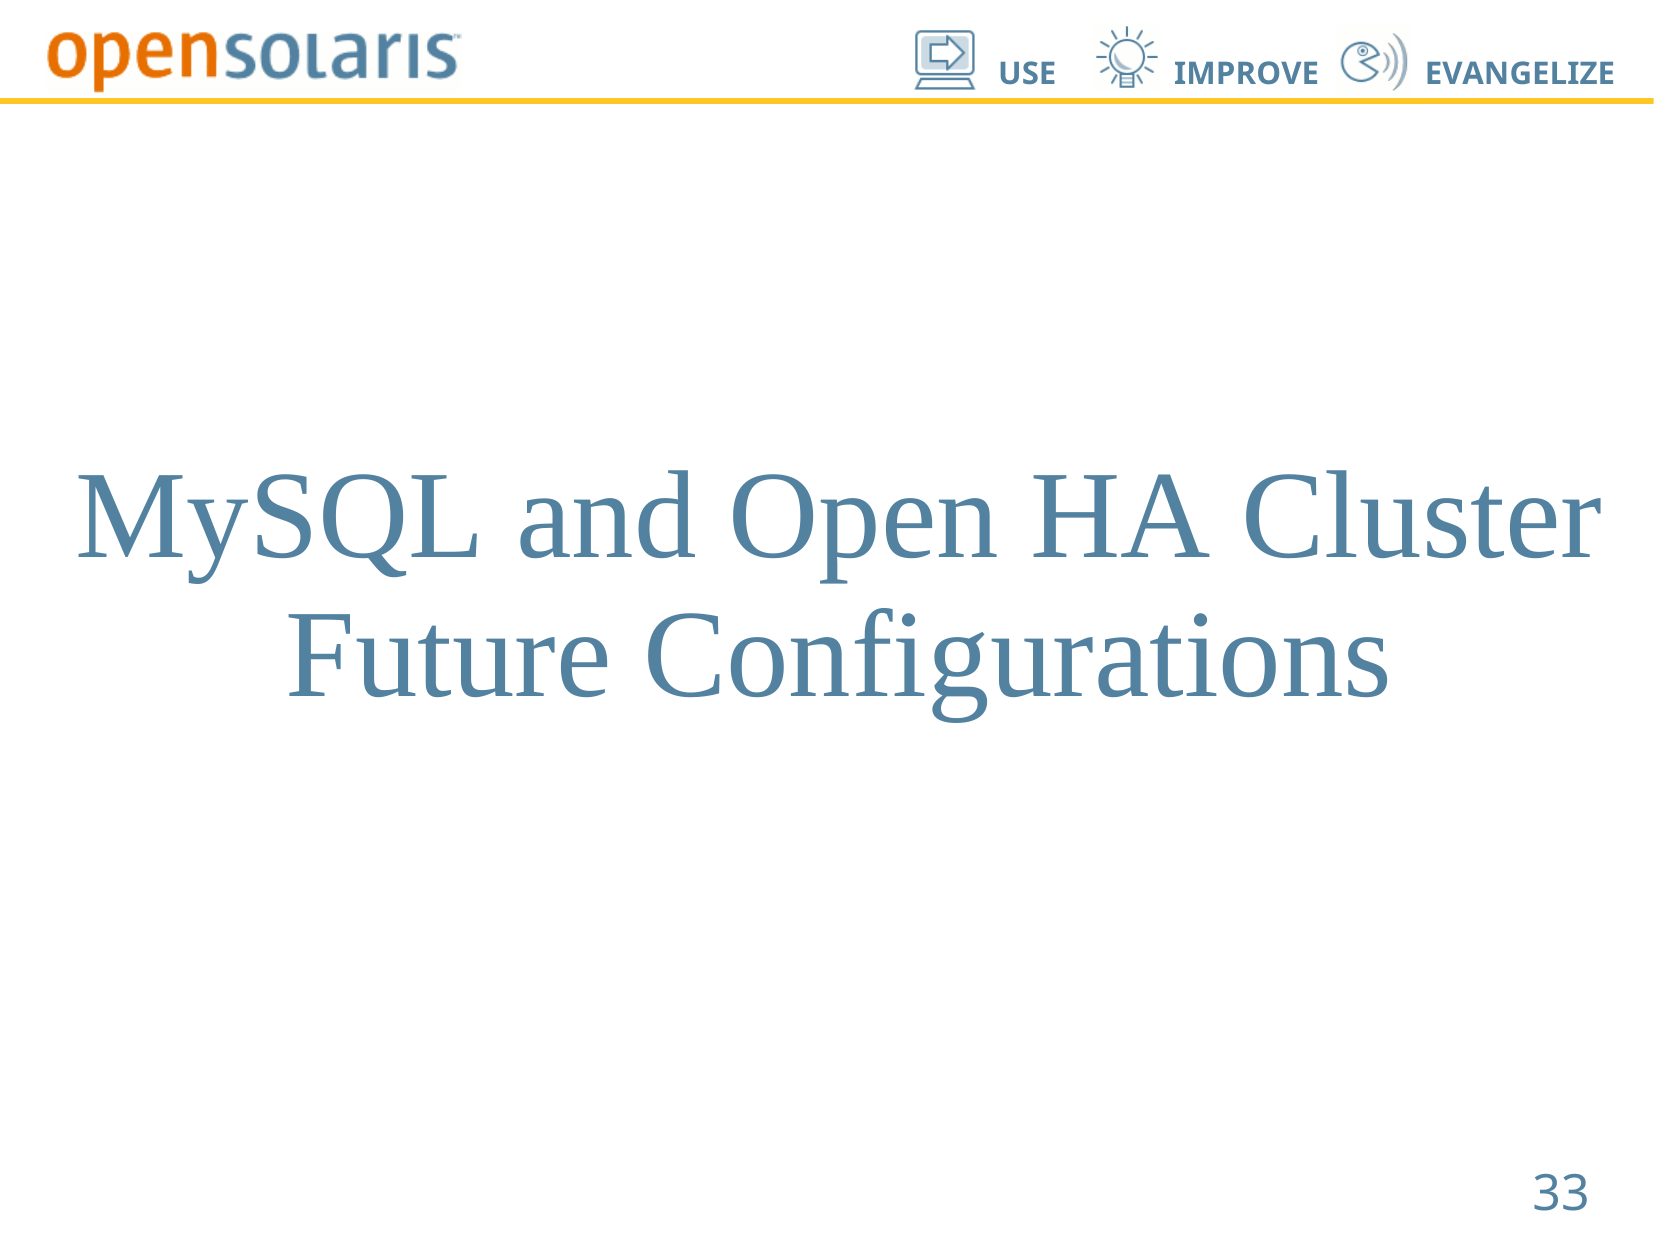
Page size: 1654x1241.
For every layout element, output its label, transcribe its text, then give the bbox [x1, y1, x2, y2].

picture [907, 22, 983, 98]
picture [46, 31, 462, 94]
picture [1093, 23, 1161, 91]
text_box MySQL and Open HA Cluster Future Configurations [25, 363, 1654, 807]
picture [1336, 24, 1412, 98]
